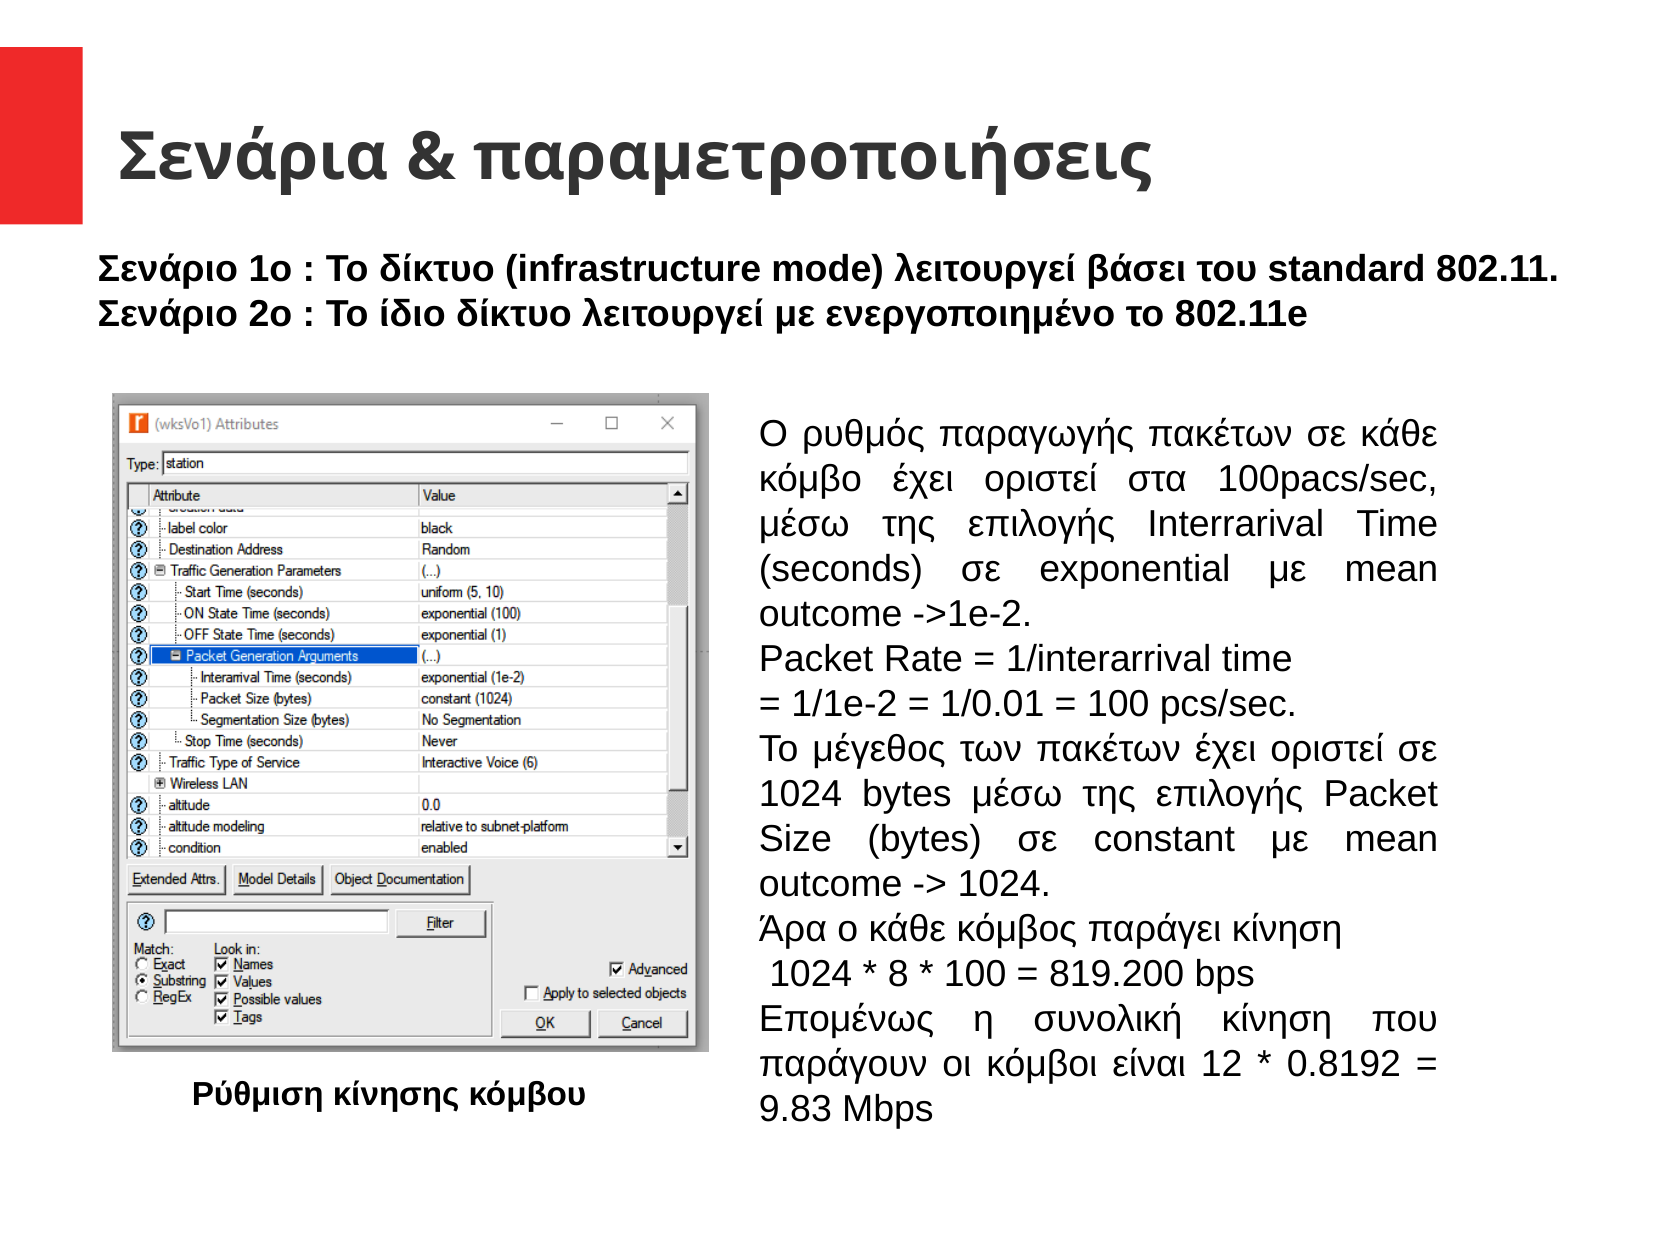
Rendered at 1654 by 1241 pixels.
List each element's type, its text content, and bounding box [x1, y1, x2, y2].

picture [112, 393, 709, 1052]
text_box Σενάρια & παραμετροποιήσεις [118, 49, 1571, 236]
text_box Ρύθμιση κίνησης κόμβου [177, 1065, 603, 1192]
text_box Σενάριο 1ο : Το δίκτυο (infrastructure mode) λειτουργεί βάσει του standard 802.11. Σενάριο 2ο : Το ίδιο δίκτυο λειτουργεί με ενεργοποιημένο το 802.11e [82, 236, 1583, 355]
text_box Ο ρυθμός παραγωγής πακέτων σε κάθε κόμβο έχει οριστεί στα 100pacs/sec, μέσω της επιλογής Interrarival Time (seconds) σε exponential με mean outcome ->1e-2. Packet Rate = 1/interarrival time = 1/1e-2 = 1/0.01 = 100 pcs/sec. Το μέγεθος των πακέτων έχει οριστεί σε 1024 bytes μέσω της επιλογής Packet Size (bytes) σε constant με mean outcome -> 1024. Άρα ο κάθε κόμβος παράγει κίνηση 1024 * 8 * 100 = 819.200 bps Επομένως η συνολική κίνηση που παράγουν οι κόμβοι είναι 12 * 0.8192 = 9.83 Mbps [744, 401, 1453, 697]
